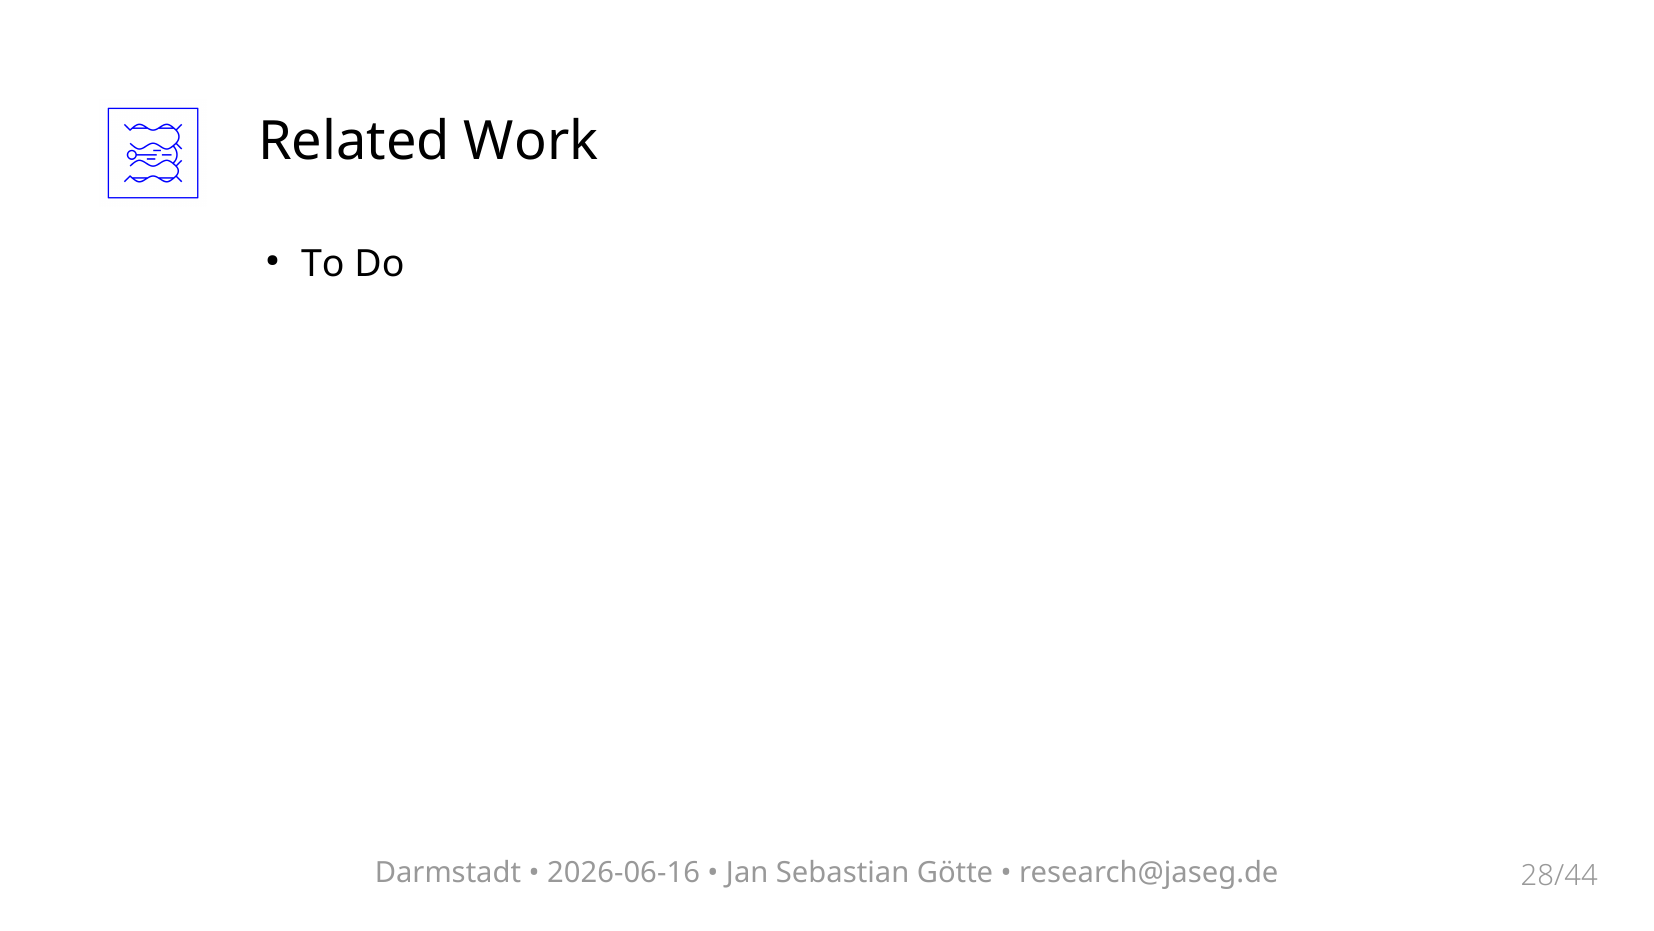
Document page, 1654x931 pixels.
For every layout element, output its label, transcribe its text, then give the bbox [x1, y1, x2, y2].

picture [99, 99, 207, 207]
text_box Related Work [243, 93, 1543, 213]
text_box To Do [265, 236, 975, 783]
